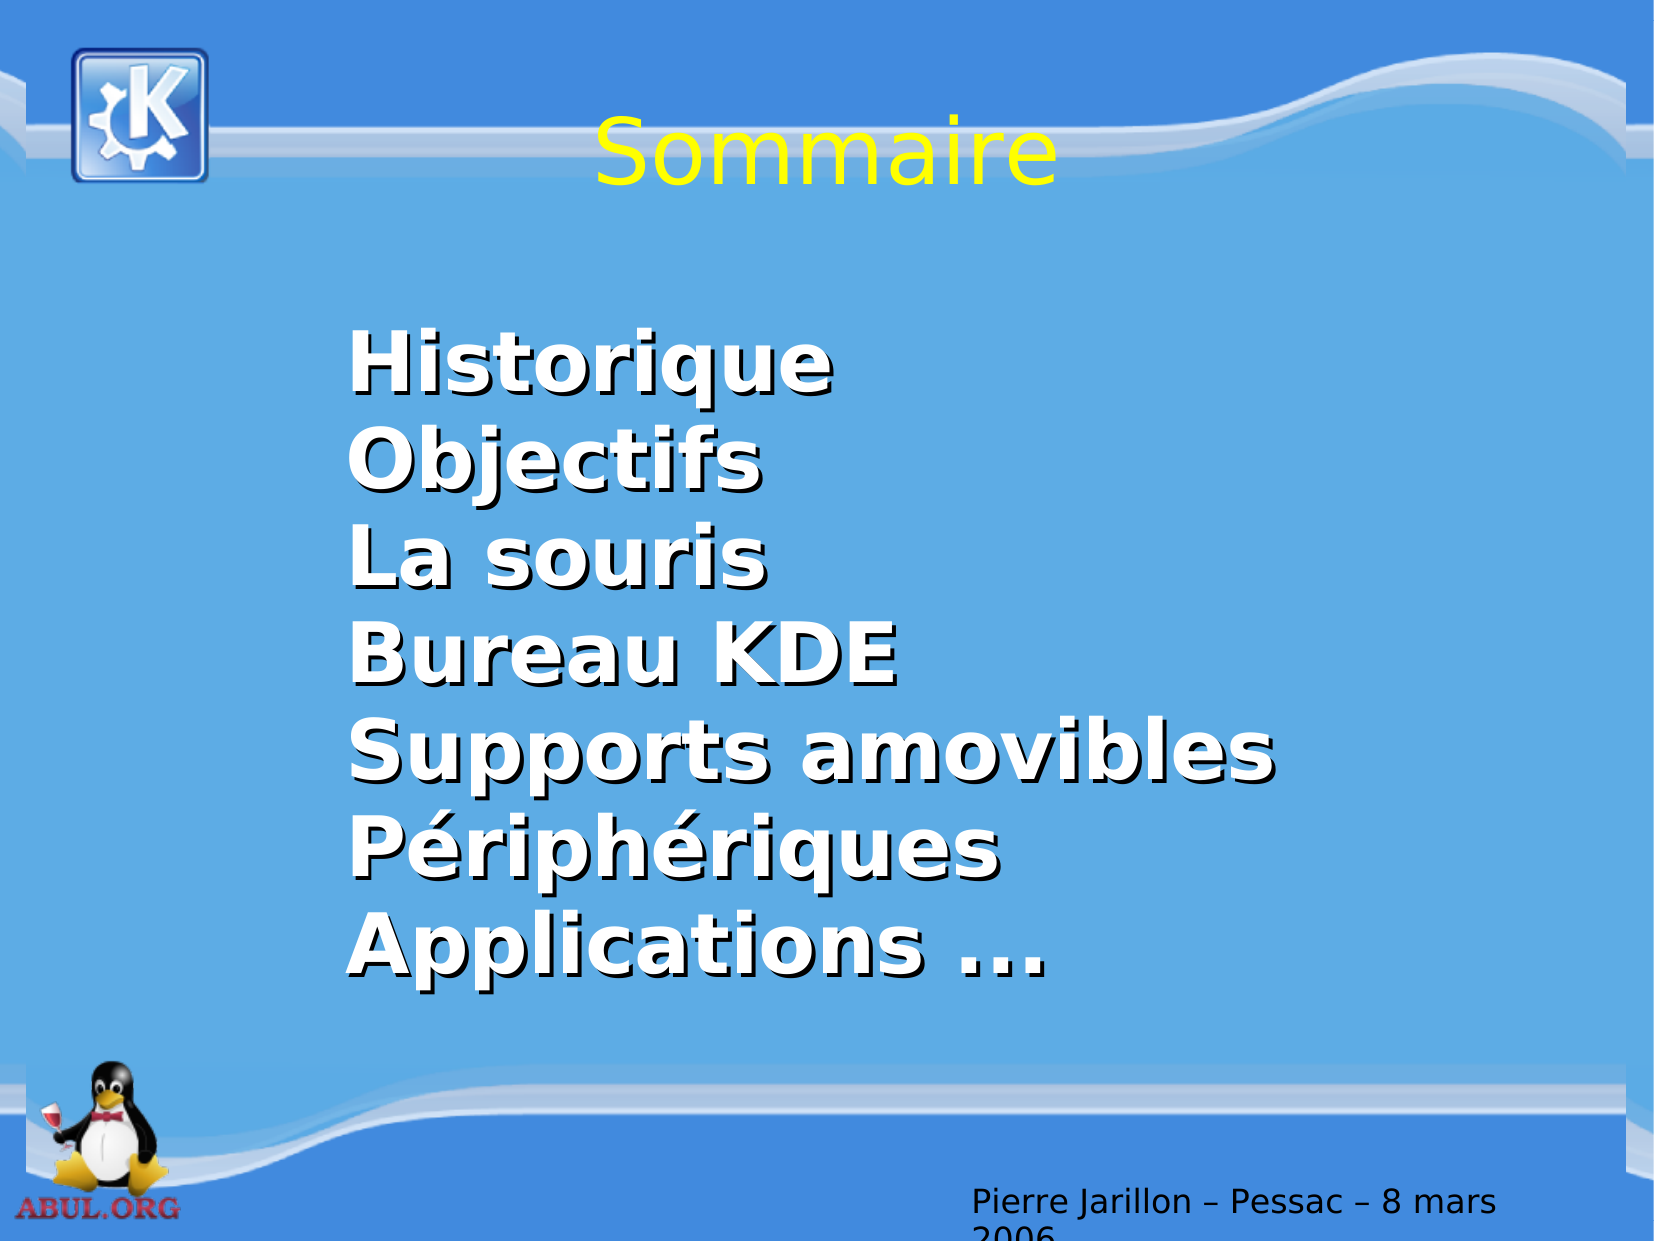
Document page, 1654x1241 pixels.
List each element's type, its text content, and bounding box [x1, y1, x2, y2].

picture [1019, 1229, 1029, 1241]
picture [0, 0, 1654, 1241]
picture [985, 1229, 996, 1241]
picture [1030, 1229, 1040, 1241]
text_box Pierre Jarillon – Pessac – 8 mars 2006 [956, 1175, 1607, 1229]
picture [998, 1229, 1008, 1241]
text_box Historique Objectifs La souris Bureau KDE Supports amovibles Périphériques Applications ... [265, 307, 1595, 1002]
title Sommaire [82, 56, 1571, 250]
picture [1009, 1229, 1017, 1241]
